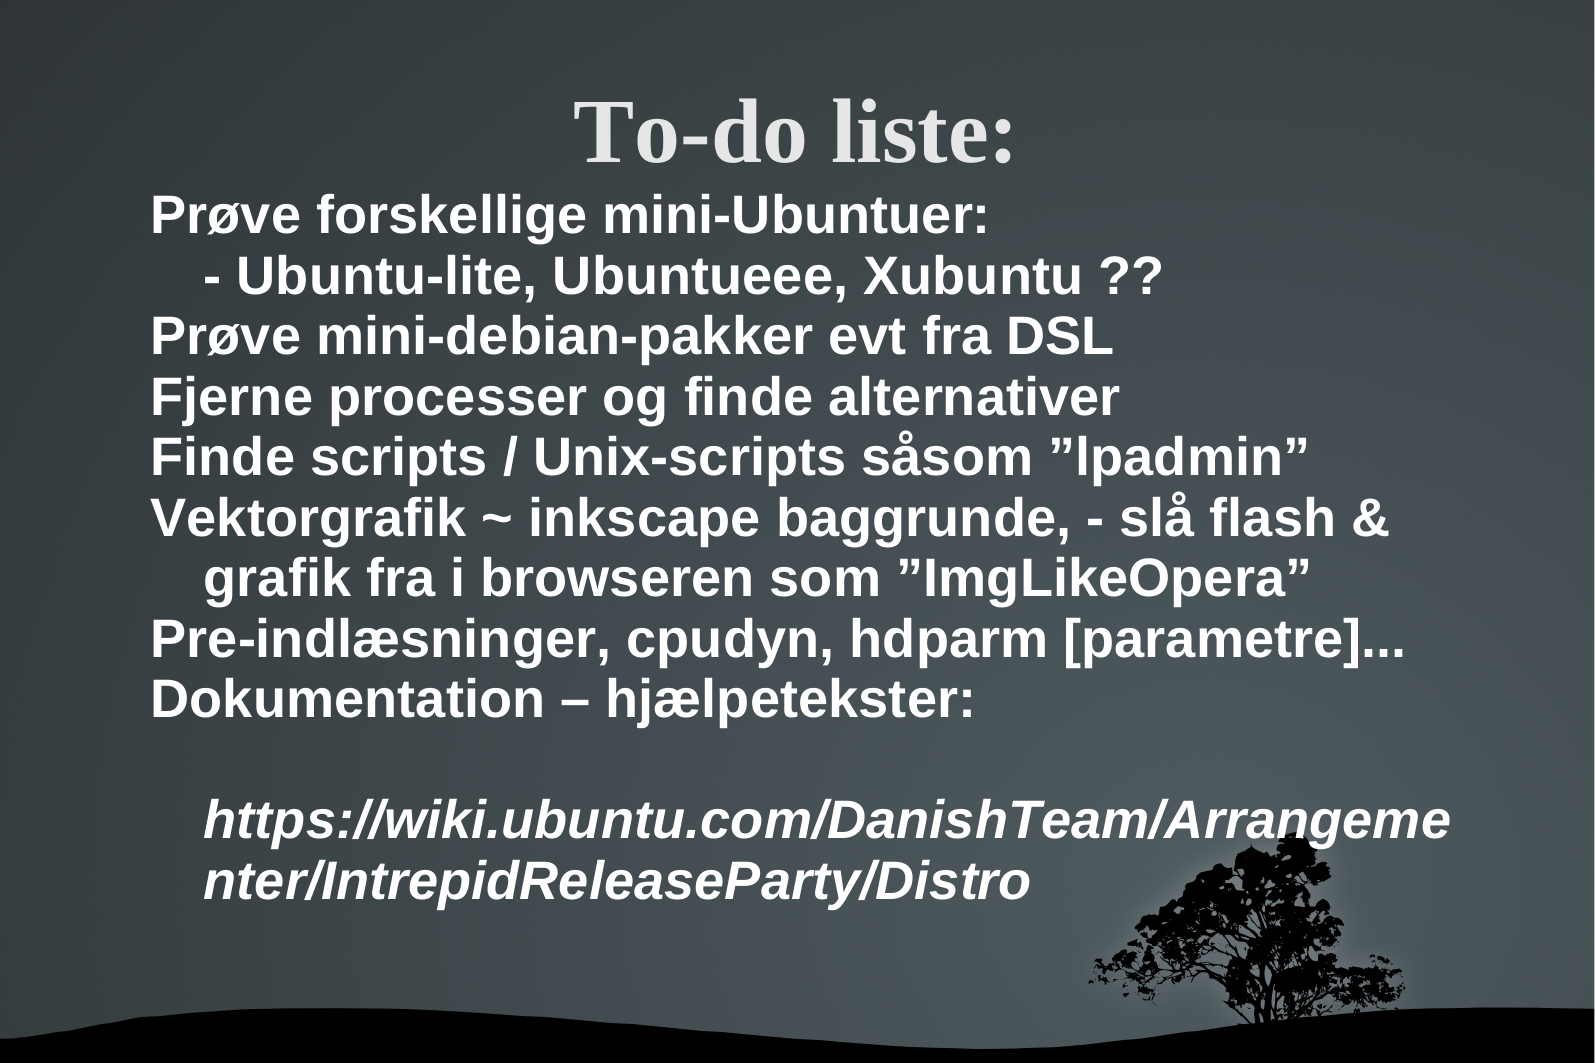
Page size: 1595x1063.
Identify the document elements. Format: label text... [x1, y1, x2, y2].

picture [0, 0, 1595, 1063]
text_box Prøve forskellige mini-Ubuntuer: - Ubuntu-lite, Ubuntueee, Xubuntu ?? Prøve mini-debian-pakker evt fra DSL Fjerne processer og finde alternativer Finde scripts / Unix-scripts såsom ”lpadmin” Vektorgrafik ~ inkscape baggrunde, - slå flash & grafik fra i browseren som ”ImgLikeOpera” Pre-indlæsninger, cpudyn, hdparm [parametre]... Dokumentation – hjælpetekster: https://wiki.ubuntu.com/DanishTeam/Arrangementer/IntrepidReleaseParty/Distro [118, 177, 1477, 948]
title To-do liste: [79, 49, 1515, 213]
